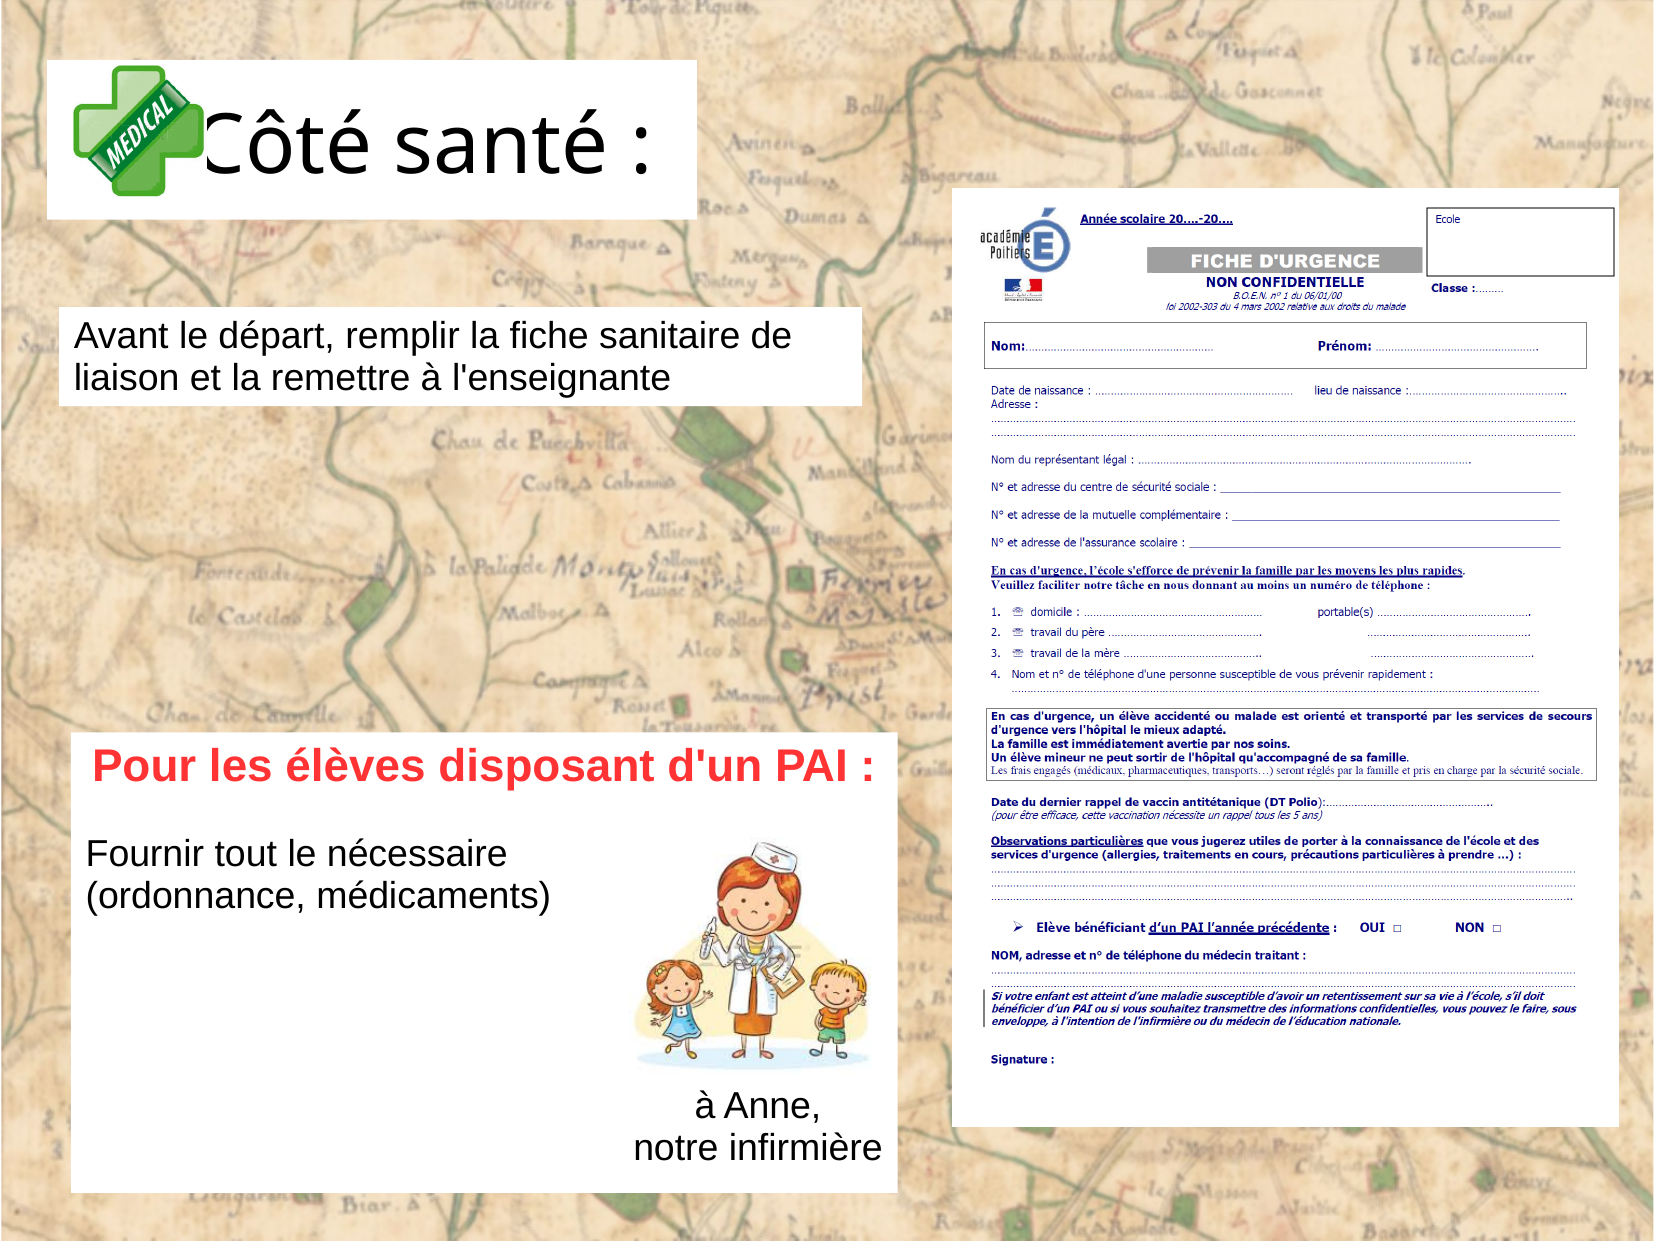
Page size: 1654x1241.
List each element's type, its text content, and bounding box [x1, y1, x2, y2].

text_box Côté santé : [47, 59, 697, 220]
picture [0, 0, 1654, 1241]
text_box Avant le départ, remplir la fiche sanitaire de liaison et la remettre à l'enseignante [59, 307, 863, 407]
text_box Pour les élèves disposant d'un PAI : Fournir tout le nécessaire (ordonnance, médicaments) à Anne, notre infirmière [70, 732, 898, 1193]
